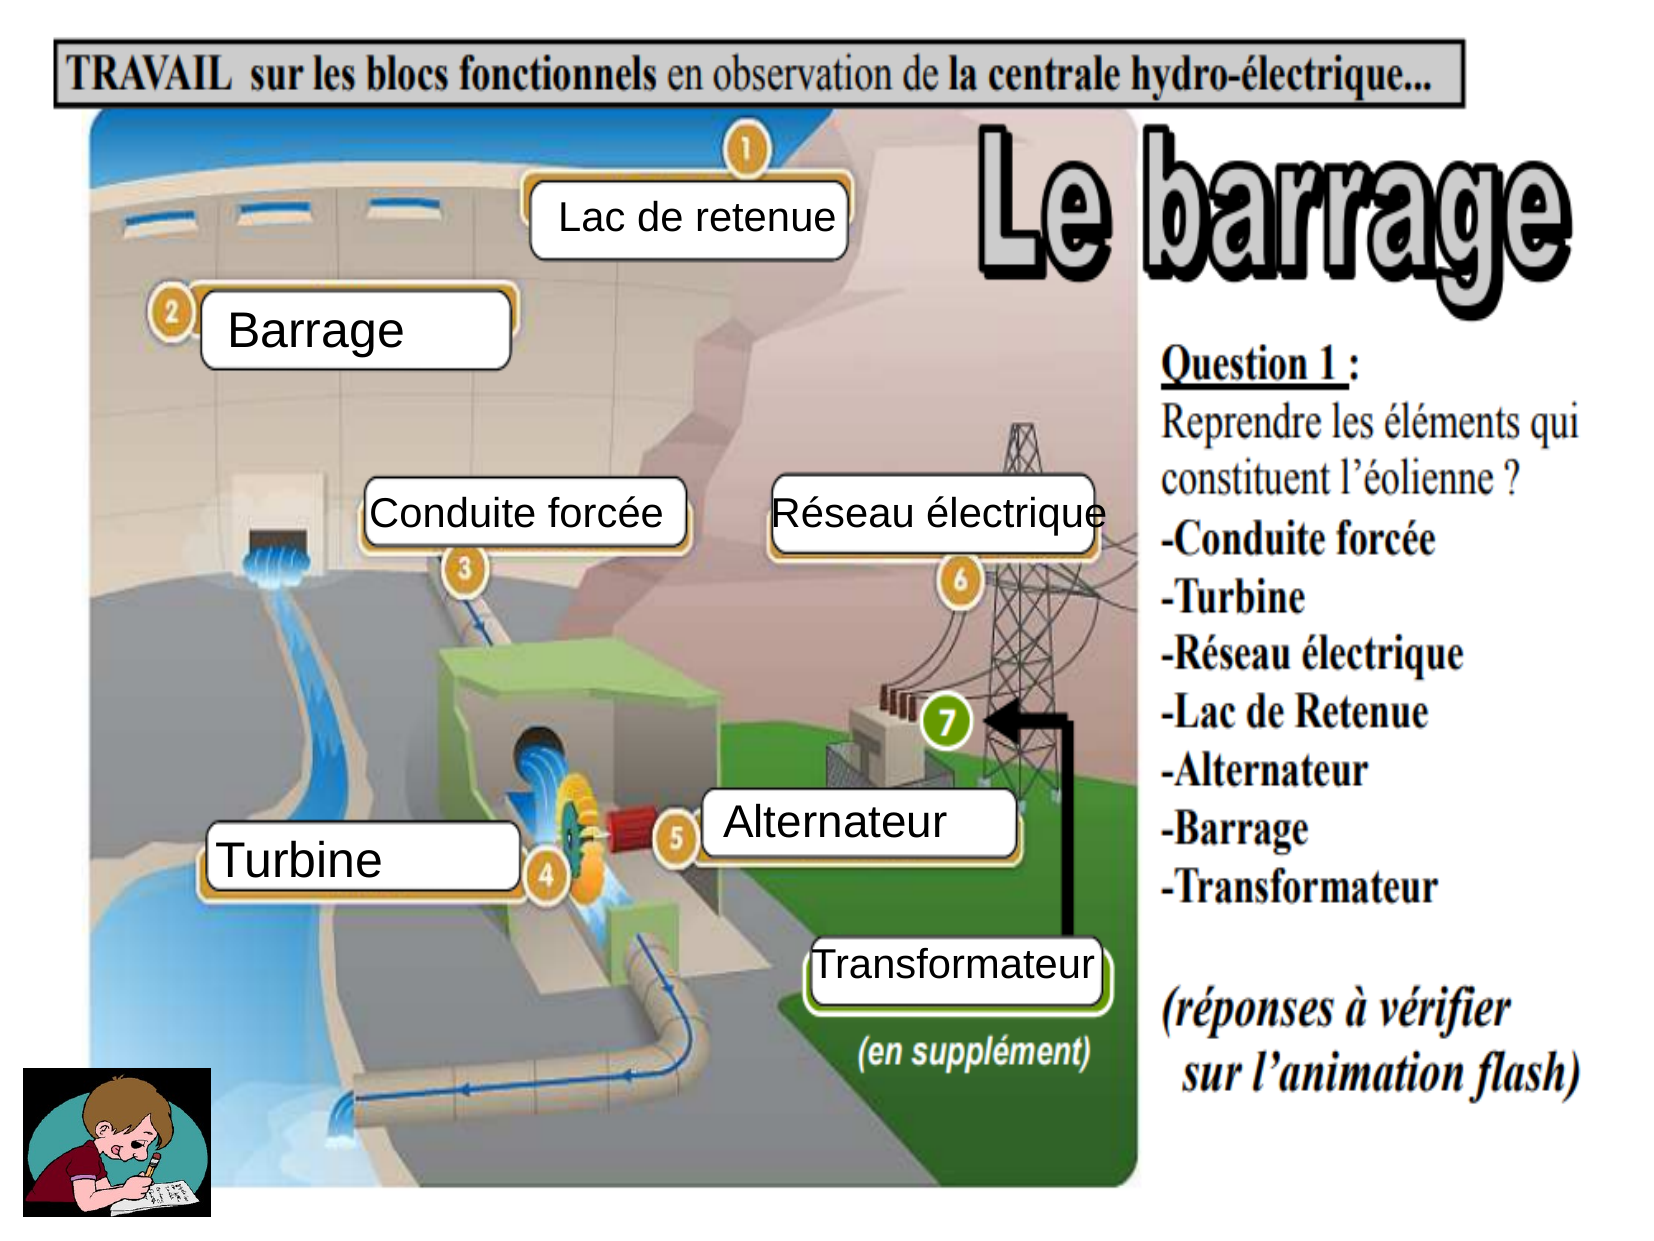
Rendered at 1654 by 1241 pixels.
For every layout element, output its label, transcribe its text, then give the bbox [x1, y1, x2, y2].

picture [23, 23, 1607, 1217]
text_box Réseau électrique [755, 481, 1123, 590]
text_box Lac de retenue [543, 186, 875, 249]
text_box Transformateur [796, 933, 1111, 1041]
text_box Turbine [200, 824, 508, 896]
text_box Barrage [212, 295, 497, 380]
text_box Conduite forcée [354, 481, 679, 590]
text_box Alternateur [708, 789, 1004, 856]
